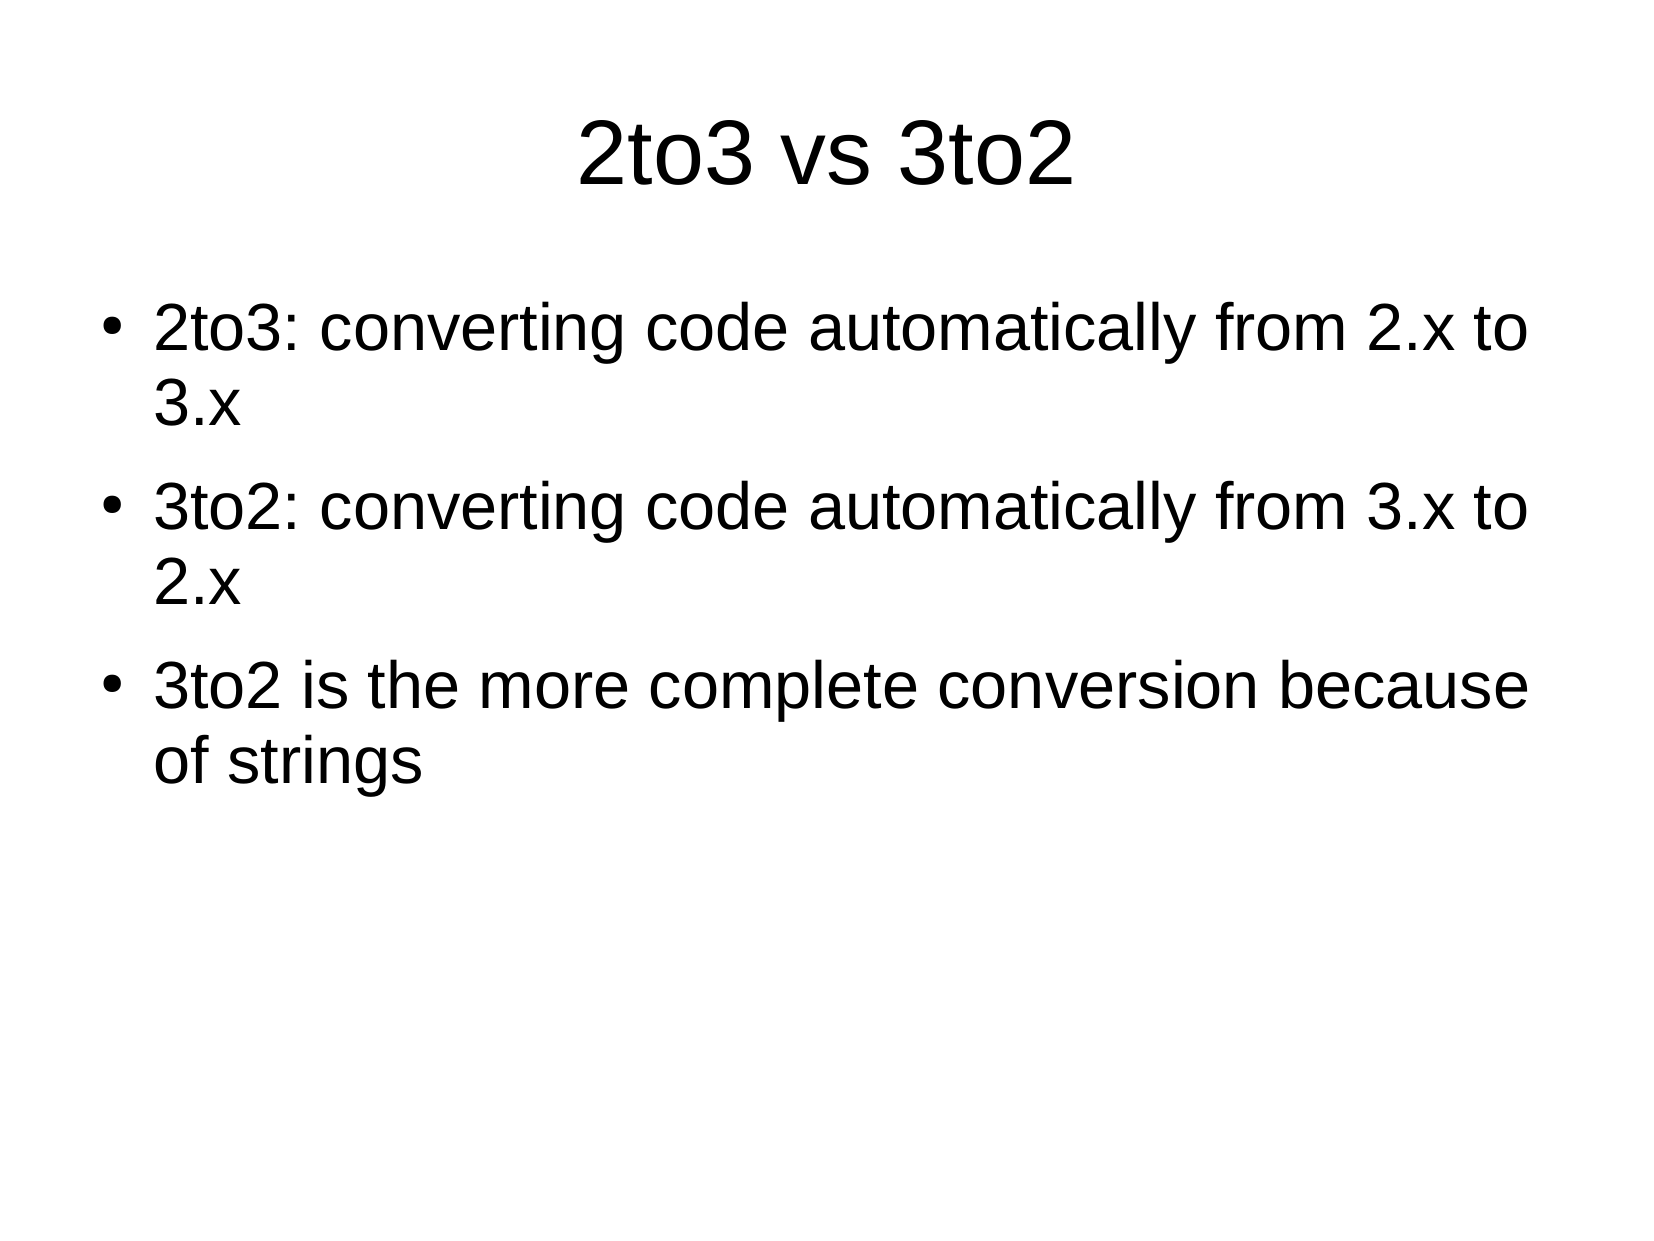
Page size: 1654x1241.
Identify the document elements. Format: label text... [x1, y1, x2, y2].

list 2to3: converting code automatically from 2.x to 3.x 3to2: converting code automatically from 3.x to 2.x 3to2 is the more complete conversion because of strings [82, 290, 1538, 1010]
title 2to3 vs 3to2 [82, 49, 1571, 257]
